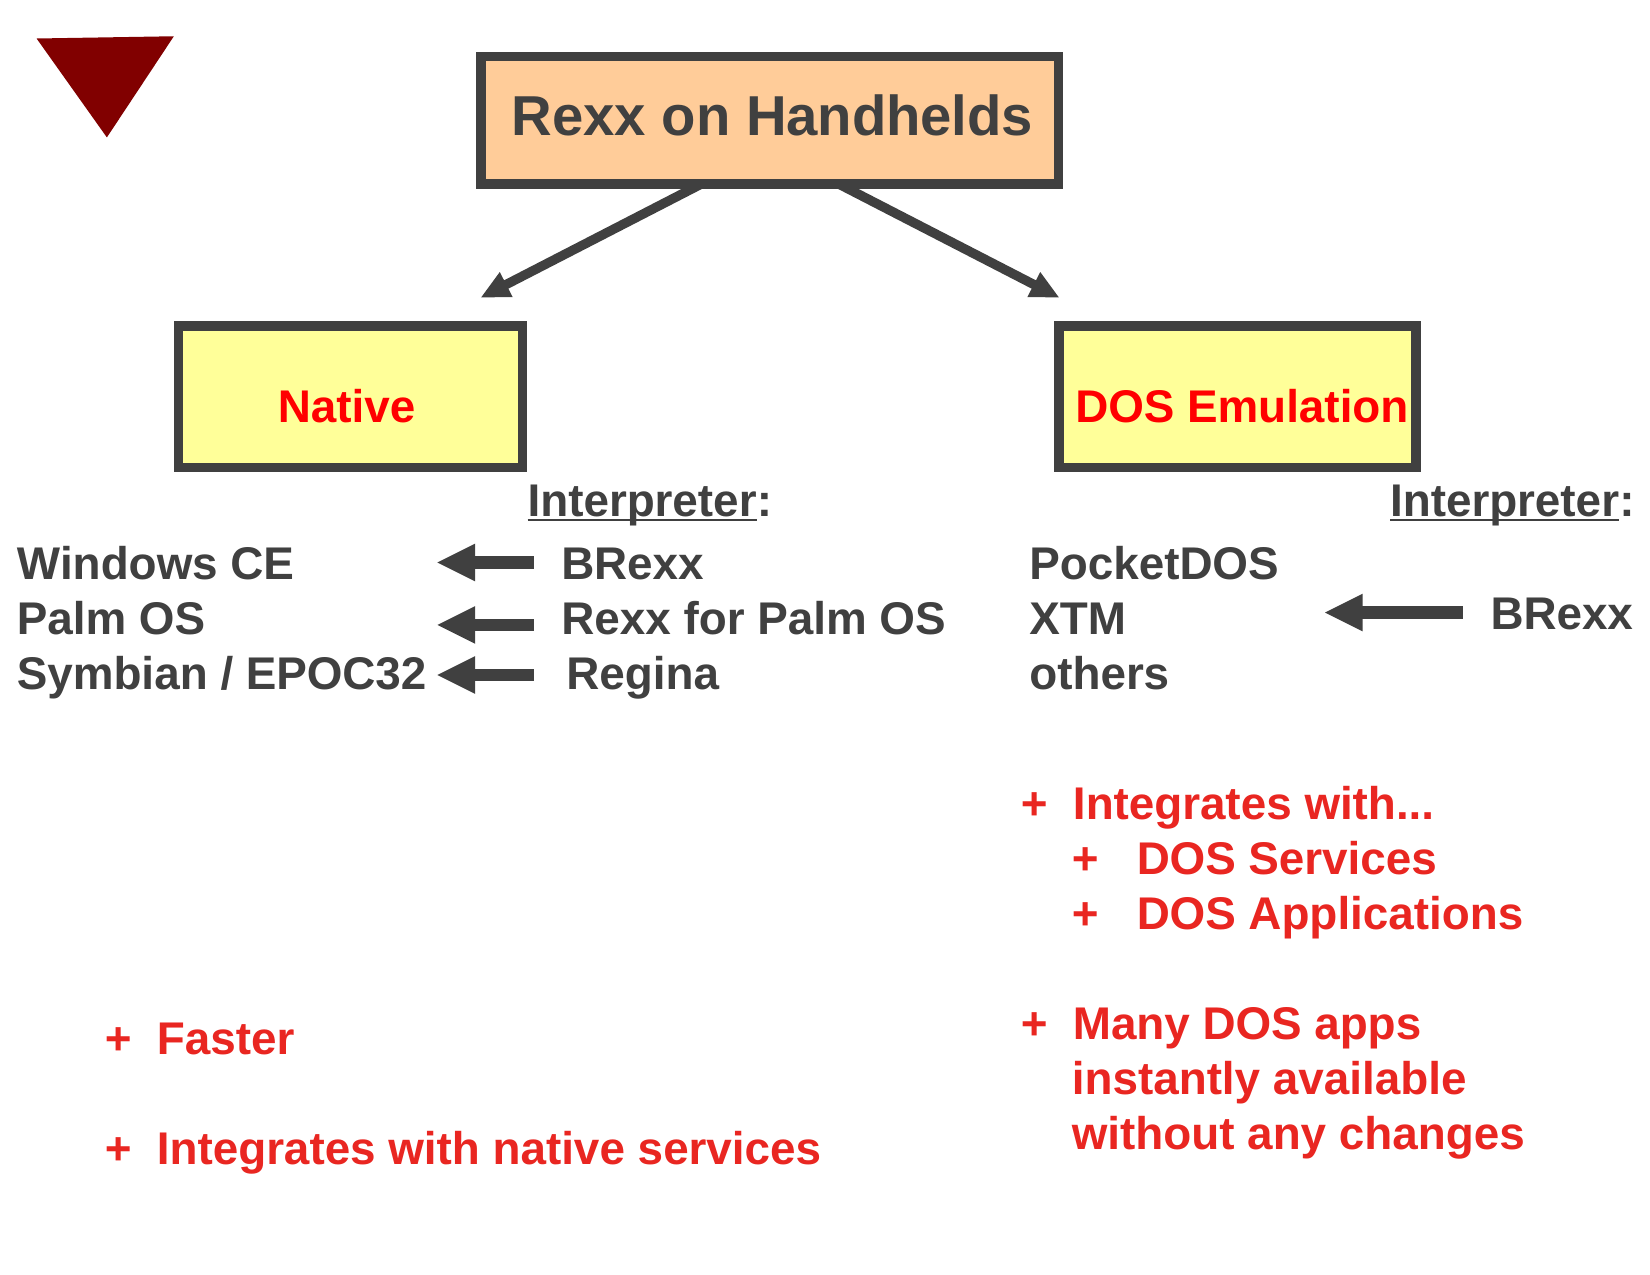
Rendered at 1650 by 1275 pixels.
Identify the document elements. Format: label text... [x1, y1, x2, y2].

text_box Rexx on Handhelds [495, 70, 1051, 156]
text_box [1058, 441, 1417, 468]
text_box Native [261, 368, 433, 441]
text_box BRexx [1473, 575, 1650, 647]
text_box [36, 36, 174, 138]
text_box + Integrates with... + DOS Services + DOS Applications + Many DOS apps instantly available without any changes [1004, 765, 1543, 1167]
text_box [1058, 325, 1417, 368]
text_box [178, 325, 523, 468]
text_box DOS Emulation [1058, 368, 1426, 441]
text_box PocketDOS XTM others [1012, 525, 1296, 707]
text_box Windows CE BRexx Palm OS Rexx for Palm OS Symbian / EPOC32 Regina [0, 525, 964, 707]
text_box + Faster + Integrates with native services [88, 999, 839, 1182]
text_box Interpreter: [513, 462, 787, 533]
text_box [481, 56, 1059, 185]
text_box Interpreter: [1375, 462, 1650, 533]
